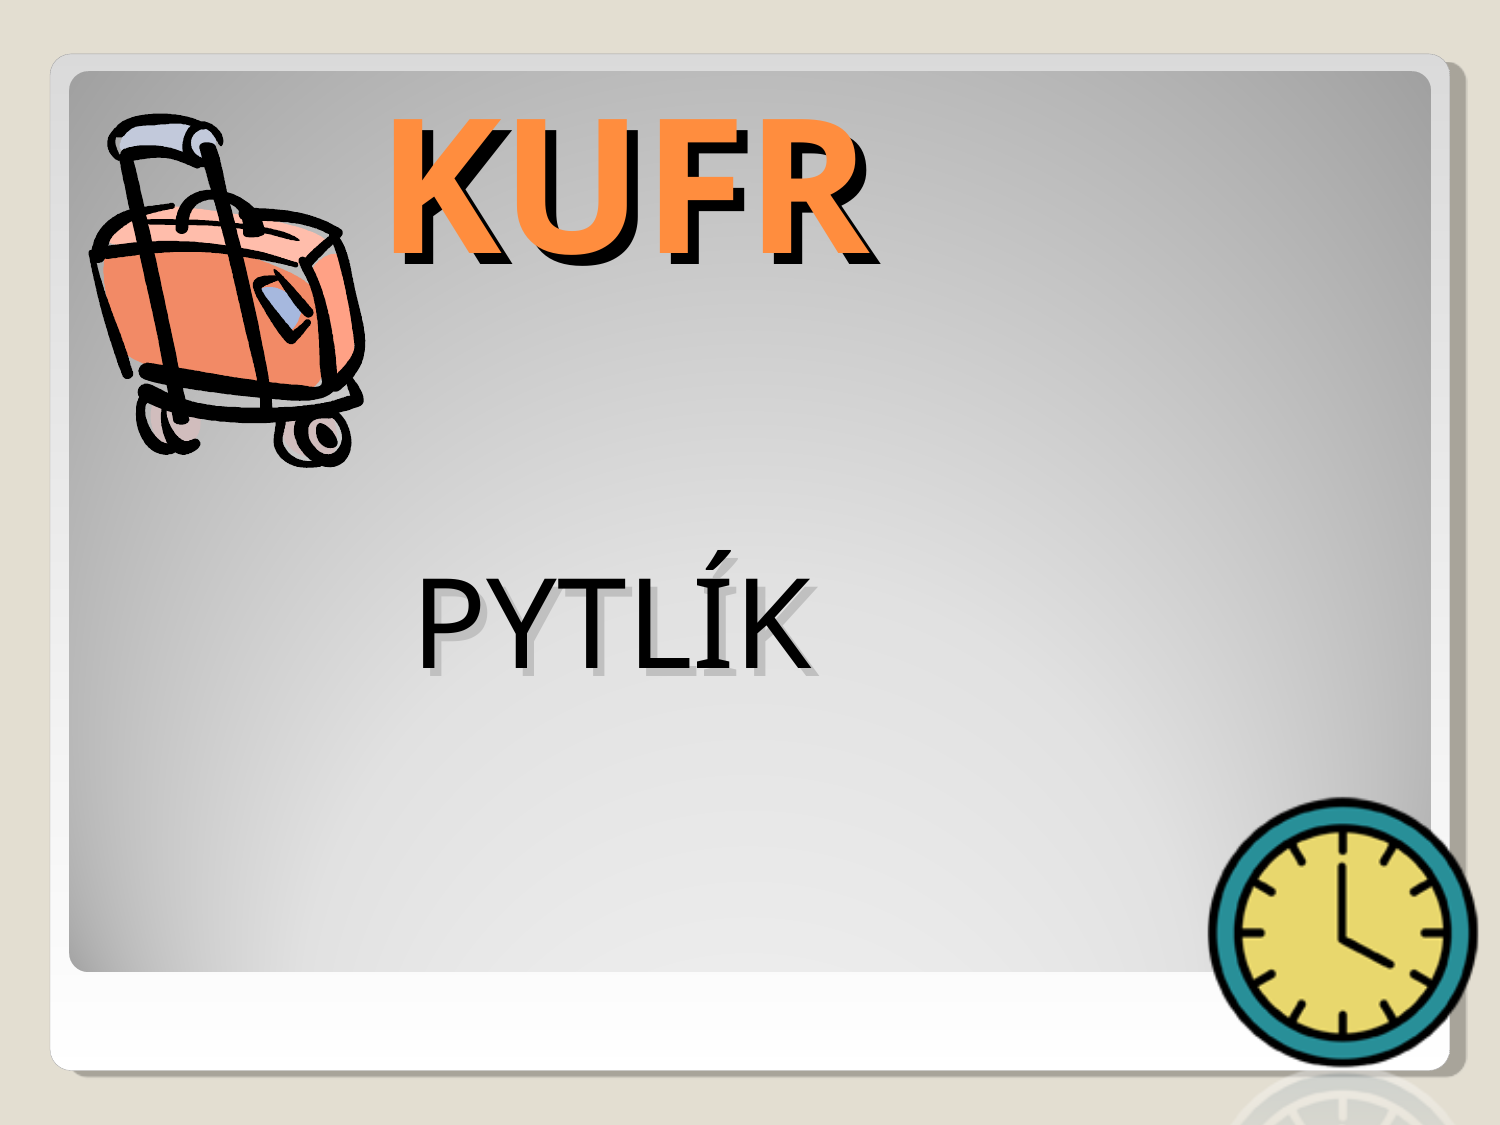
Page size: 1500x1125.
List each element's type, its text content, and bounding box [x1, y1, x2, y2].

text_box PYTLÍK [107, 536, 1117, 780]
text_box KUFR [362, 54, 1379, 362]
picture [69, 71, 1500, 1125]
